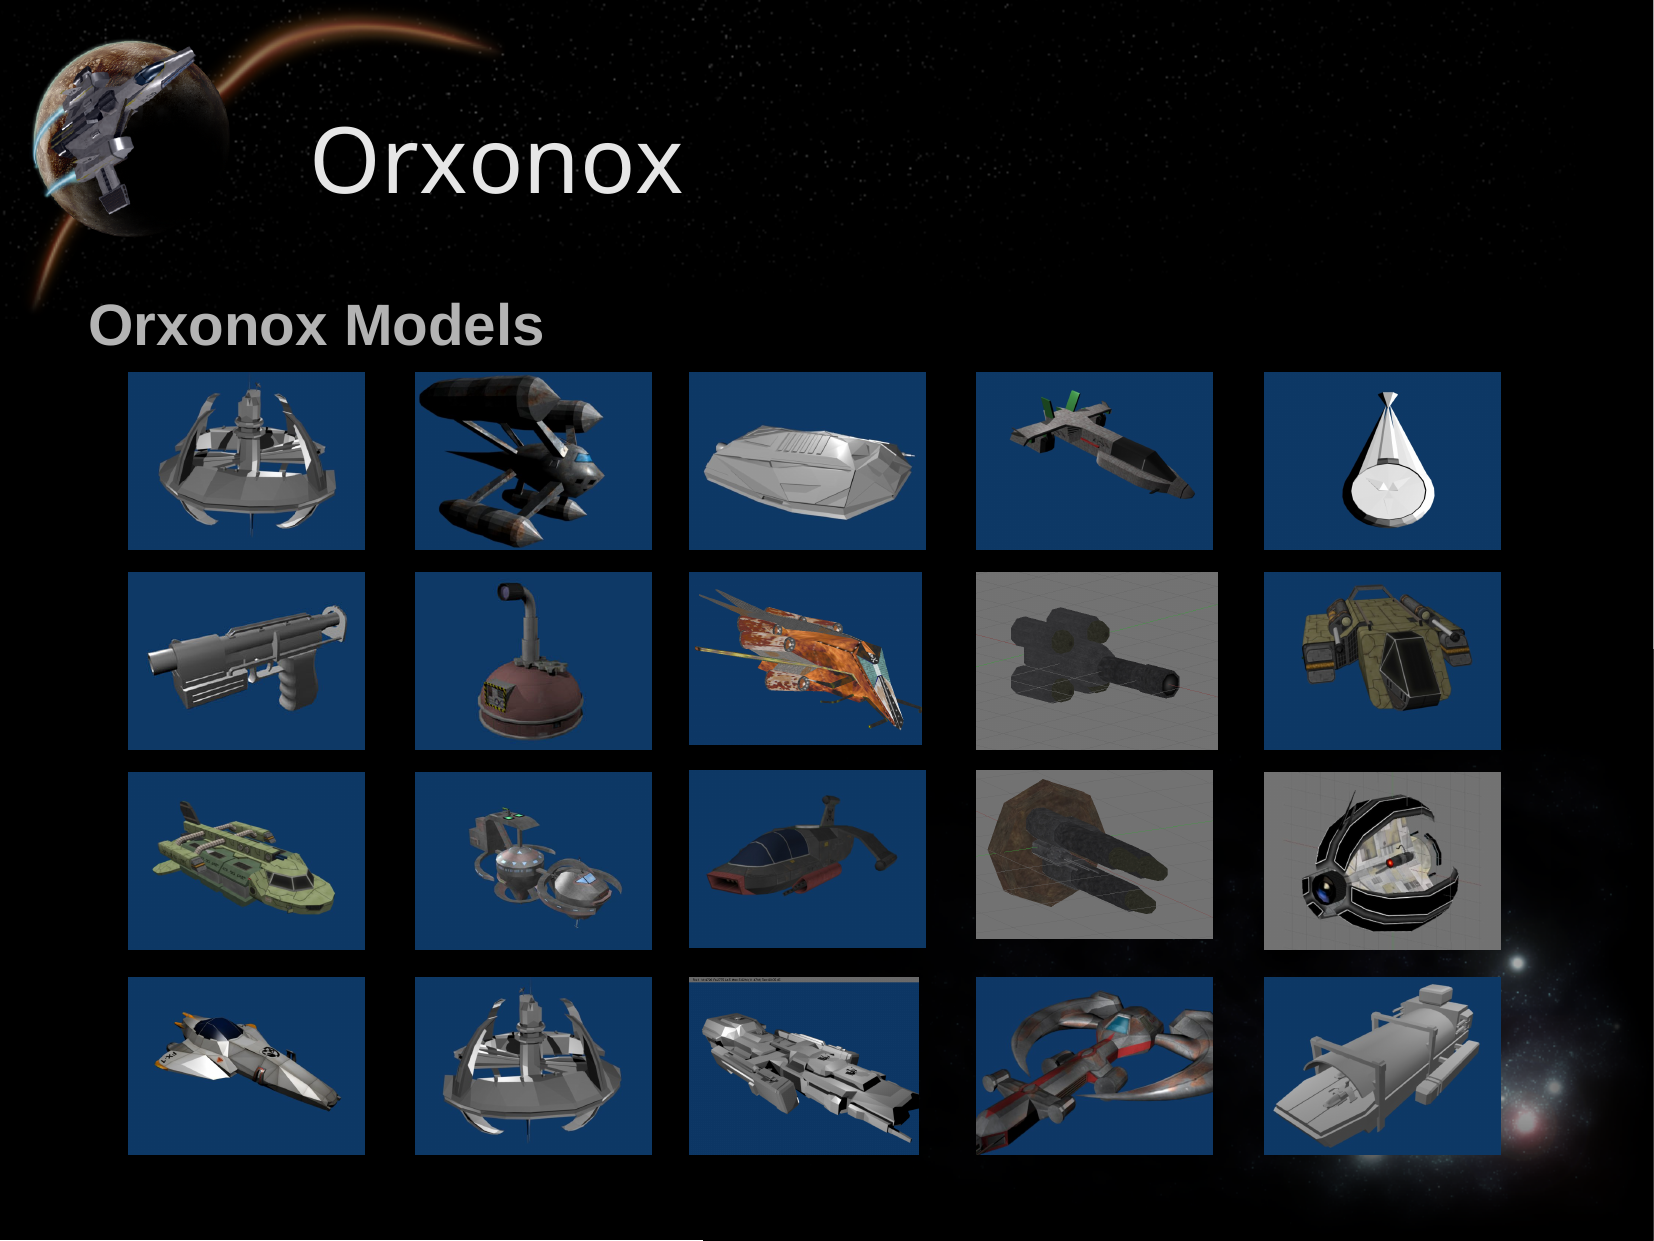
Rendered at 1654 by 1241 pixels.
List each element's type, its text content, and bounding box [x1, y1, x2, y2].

picture [689, 377, 926, 550]
picture [128, 977, 365, 1155]
picture [128, 772, 365, 950]
picture [1264, 377, 1501, 550]
picture [415, 572, 652, 750]
picture [415, 977, 652, 1155]
picture [415, 772, 652, 950]
picture [689, 572, 1654, 1241]
title Orxonox Models [88, 273, 1577, 377]
picture [128, 572, 365, 750]
picture [976, 377, 1213, 550]
picture [0, 0, 1607, 550]
